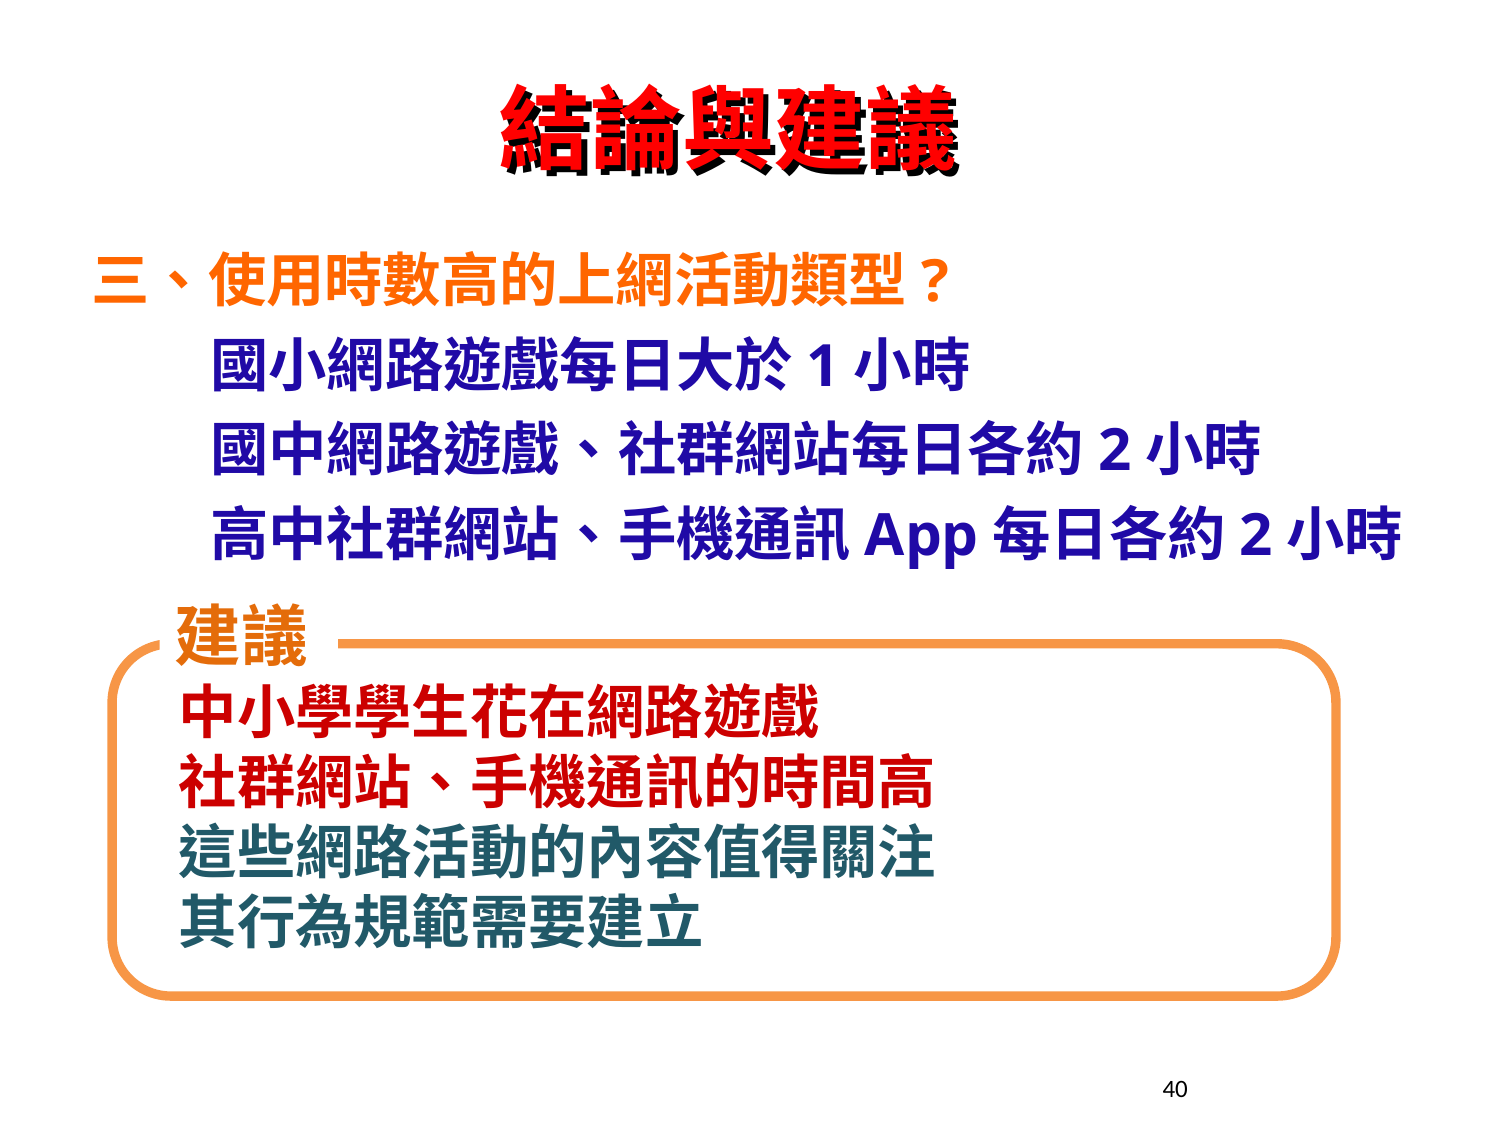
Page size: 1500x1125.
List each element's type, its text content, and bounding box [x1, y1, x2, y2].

text_box [112, 644, 1331, 997]
list 三、使用時數高的上網活動類型? 國小網路遊戲每日大於1小時 國中網路遊戲、社群網站每日各約2小時 高中社群網站、手機通訊App每日各約2小時 [76, 236, 1424, 598]
text_box 建議 [159, 585, 338, 684]
text_box 中小學學生花在網路遊戲 社群網站、手機通訊的時間高 這些網路活動的內容值得關注 其行為規範需要建立 [164, 668, 1371, 963]
text_box [338, 643, 1325, 668]
text_box 40 [1147, 1065, 1498, 1125]
title 結論與建議 [53, 32, 1404, 220]
